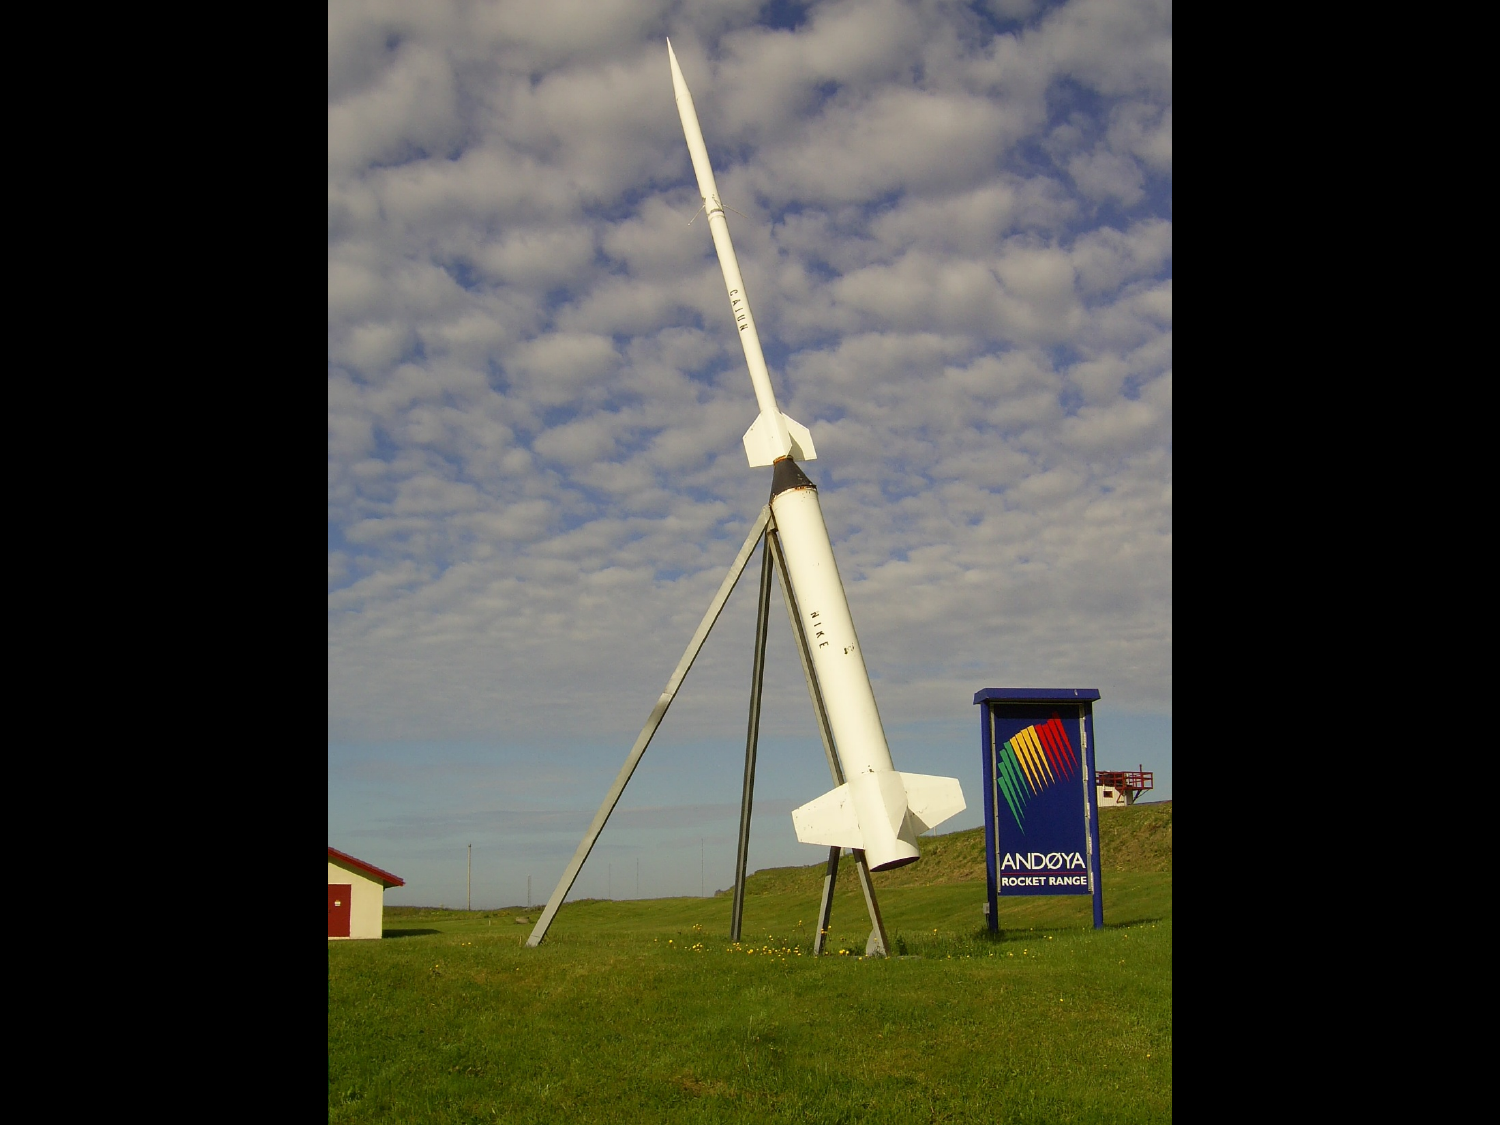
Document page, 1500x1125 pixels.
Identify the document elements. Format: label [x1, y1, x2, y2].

picture [328, 0, 1172, 1125]
